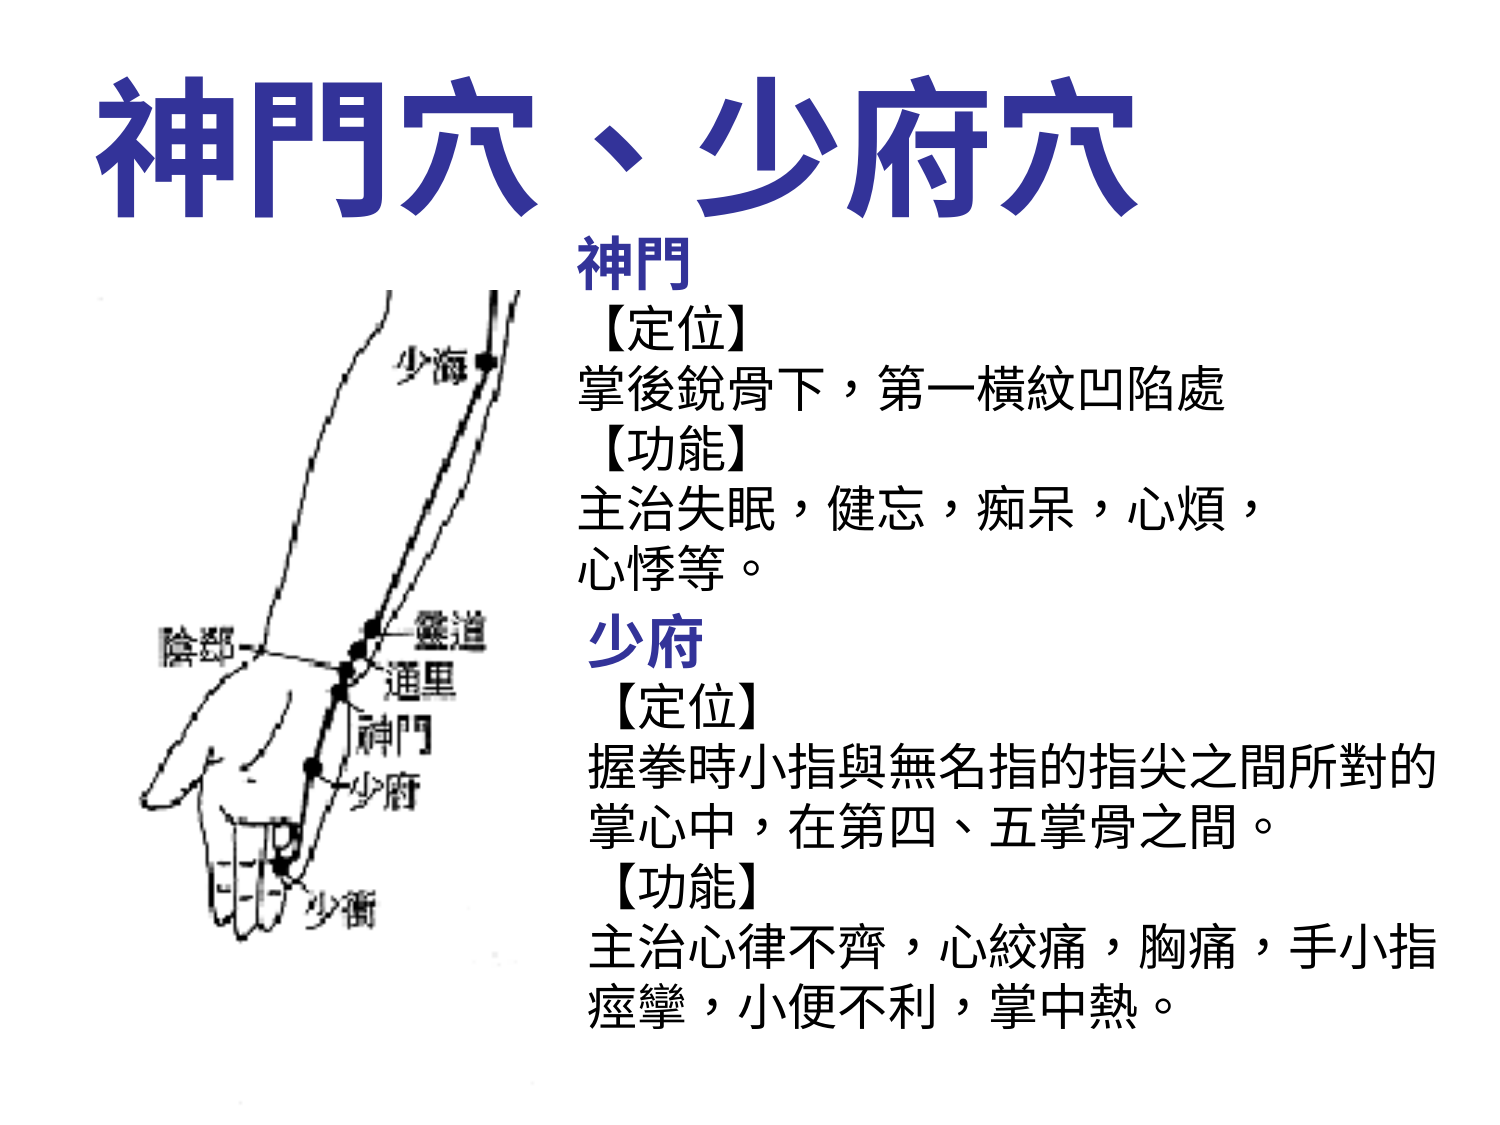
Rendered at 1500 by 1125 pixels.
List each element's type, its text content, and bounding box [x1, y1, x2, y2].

text_box 少府 【定位】 握拳時小指與無名指的指尖之間所對的掌心中，在第四、五掌骨之間。 【功能】 主治心律不齊，心絞痛，胸痛，手小指痙攣，小便不利，掌中熱。 [572, 597, 1459, 1043]
text_box 神門 【定位】 掌後銳骨下，第一橫紋凹陷處 【功能】 主治失眠，健忘，痴呆，心煩，心悸等。 [560, 220, 1323, 605]
title 神門穴、少府穴 [78, 46, 1319, 135]
chart [76, 290, 543, 1125]
